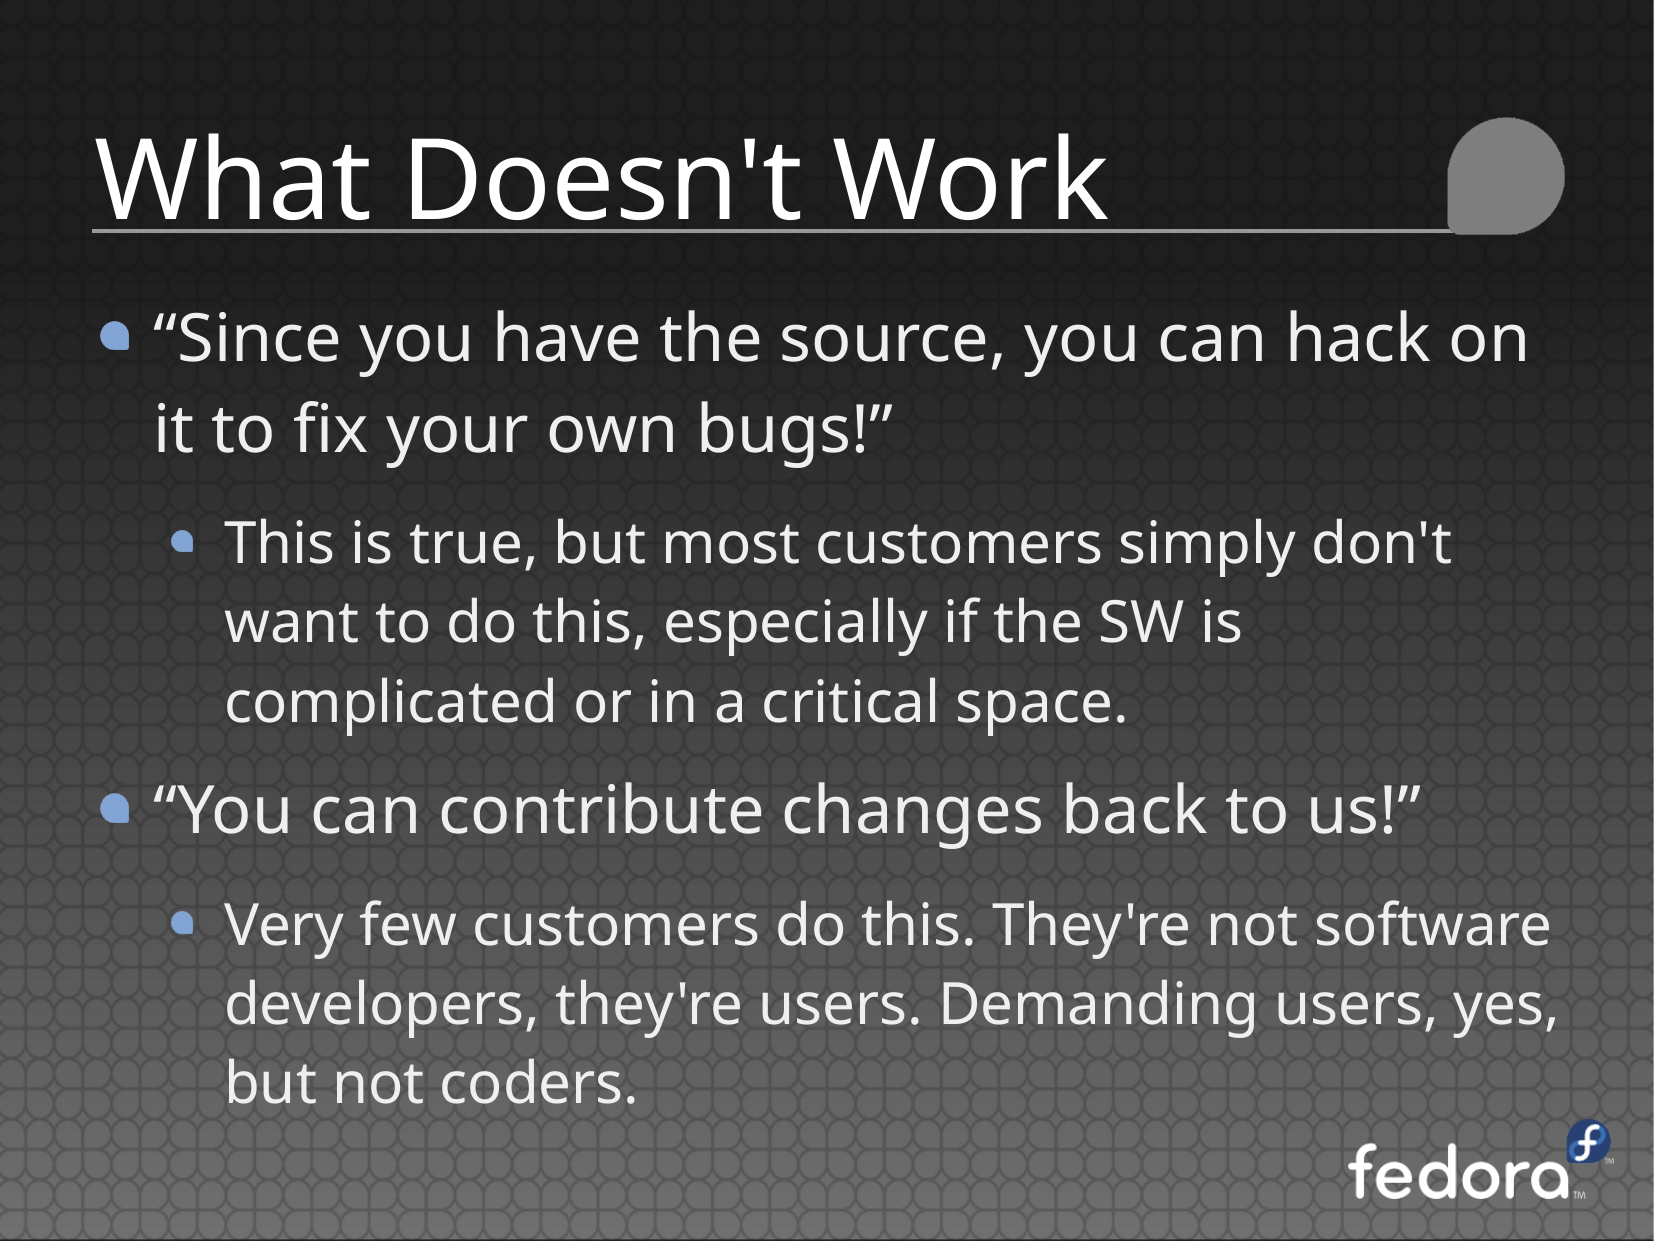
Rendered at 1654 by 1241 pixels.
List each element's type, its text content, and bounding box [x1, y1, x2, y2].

list “Since you have the source, you can hack on it to fix your own bugs!” This is true, but most customers simply don't want to do this, especially if the SW is complicated or in a critical space. “You can contribute changes back to us!” Very few customers do this. They're not software developers, they're users. Demanding users, yes, but not coders. [82, 290, 1571, 1094]
title What Doesn't Work [94, 100, 1426, 251]
picture [0, 0, 1654, 1241]
